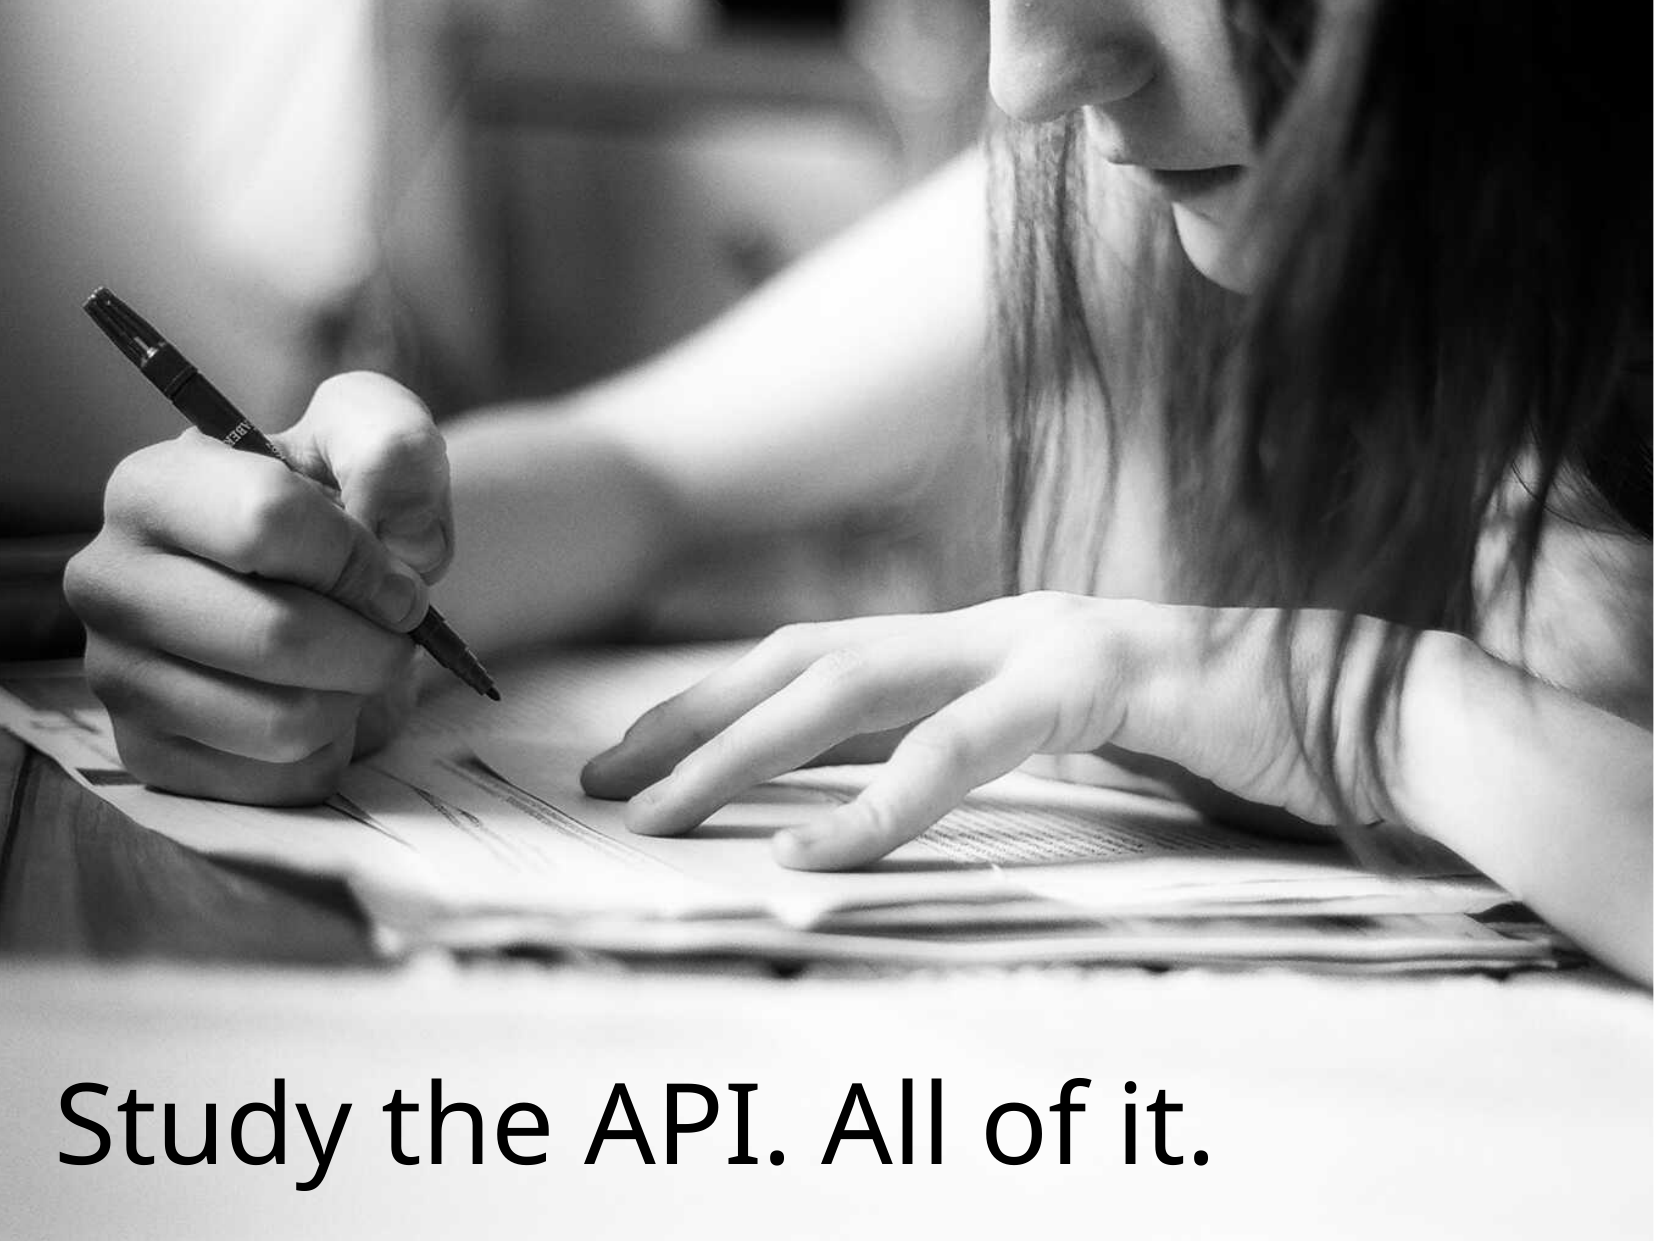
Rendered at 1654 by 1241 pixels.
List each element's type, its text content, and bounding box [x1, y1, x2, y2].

picture [0, 0, 1654, 1241]
text_box Study the API. All of it. [39, 1037, 1613, 1201]
